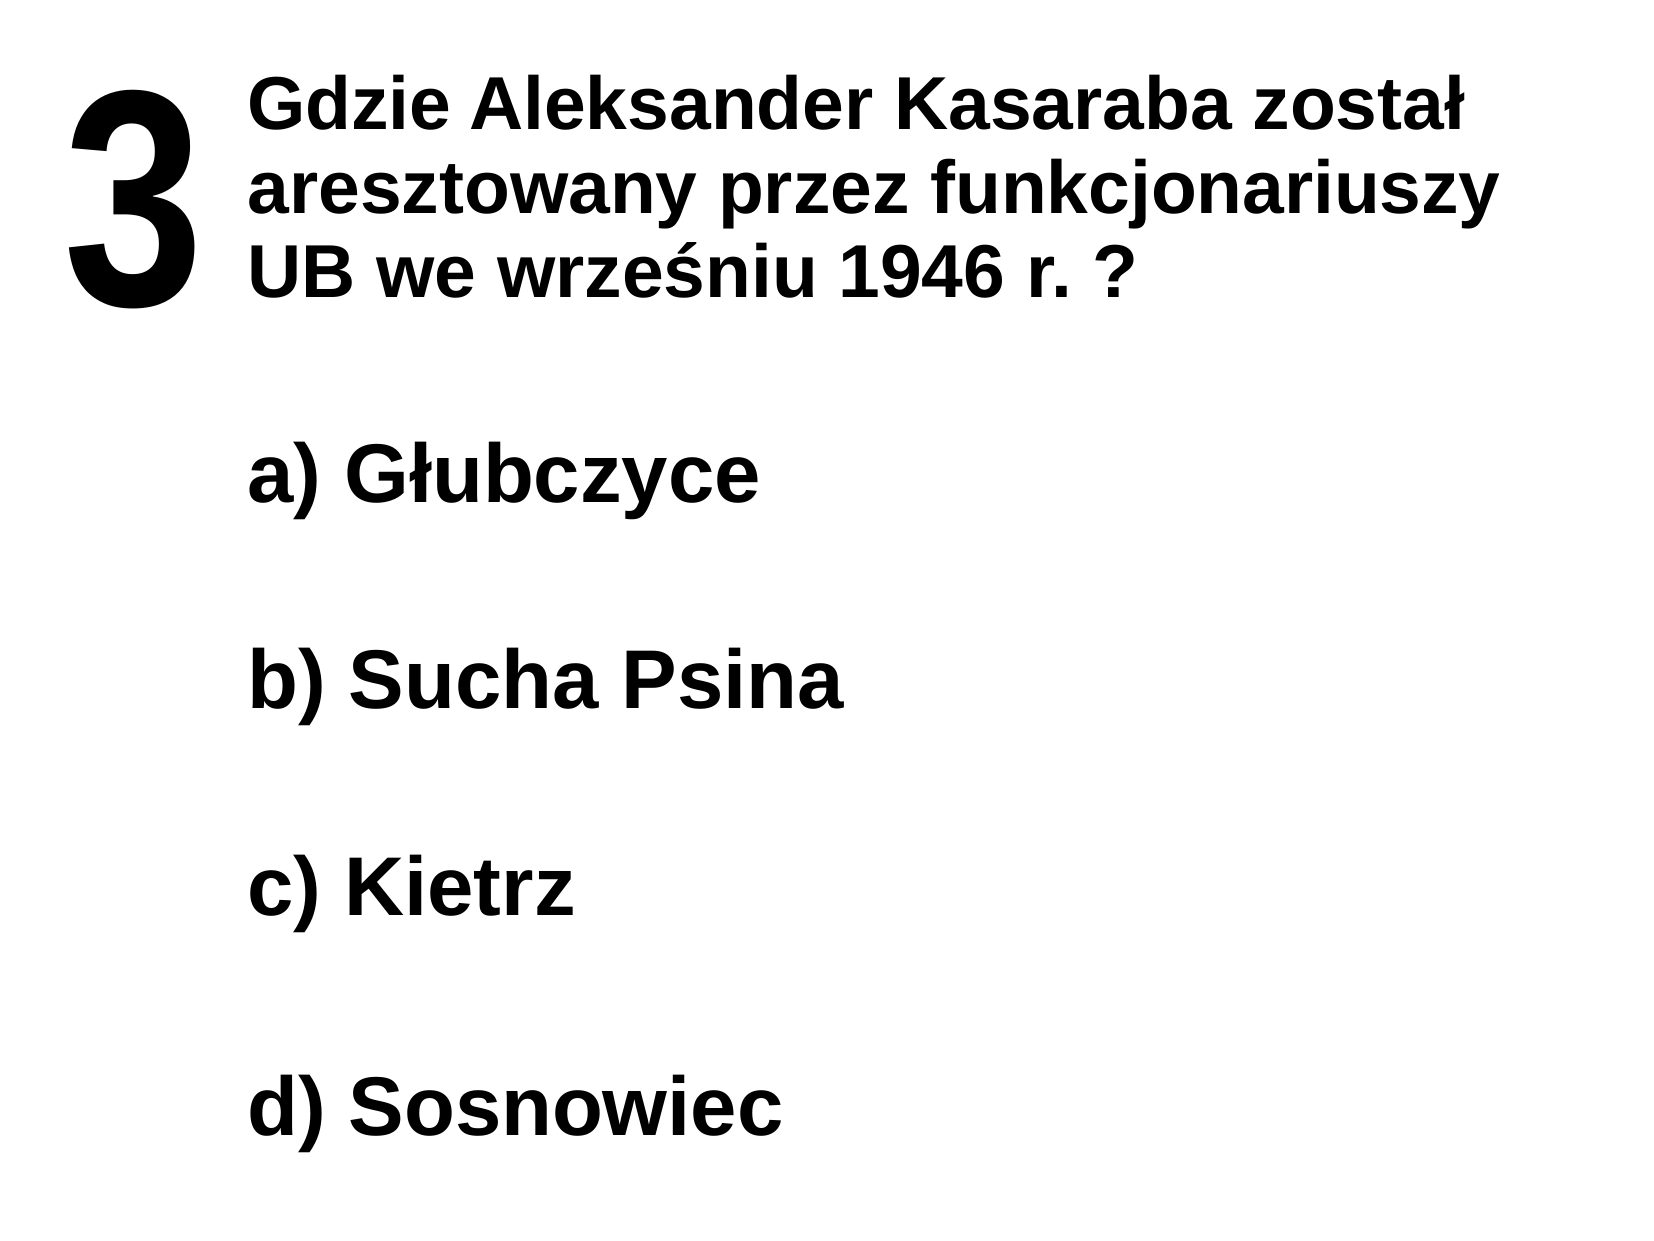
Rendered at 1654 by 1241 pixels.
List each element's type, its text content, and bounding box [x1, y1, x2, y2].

text_box 3 [8, 9, 260, 308]
text_box Gdzie Aleksander Kasaraba został aresztowany przez funkcjonariuszy UB we wrześniu 1946 r. ? a) Głubczyce b) Sucha Psina c) Kietrz d) Sosnowiec [247, 61, 1610, 372]
